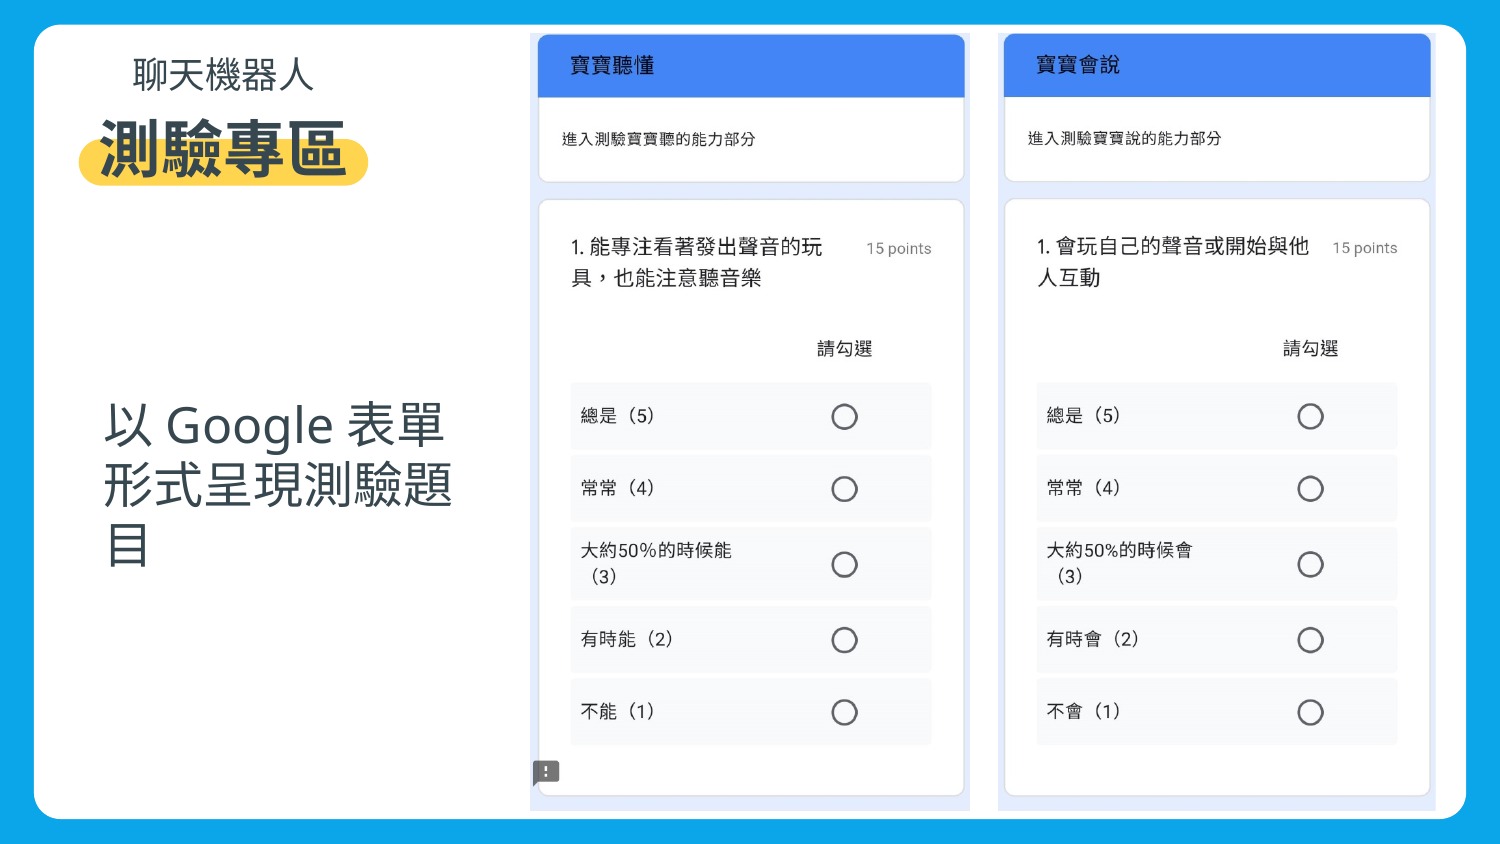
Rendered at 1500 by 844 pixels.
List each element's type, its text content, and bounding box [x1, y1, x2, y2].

list 聊天機器人 [93, 43, 354, 103]
picture [530, 33, 970, 811]
text_box 以Google表單形式呈現測驗題目 [88, 386, 493, 523]
picture [998, 33, 1436, 811]
list 測驗專區 [64, 111, 383, 194]
